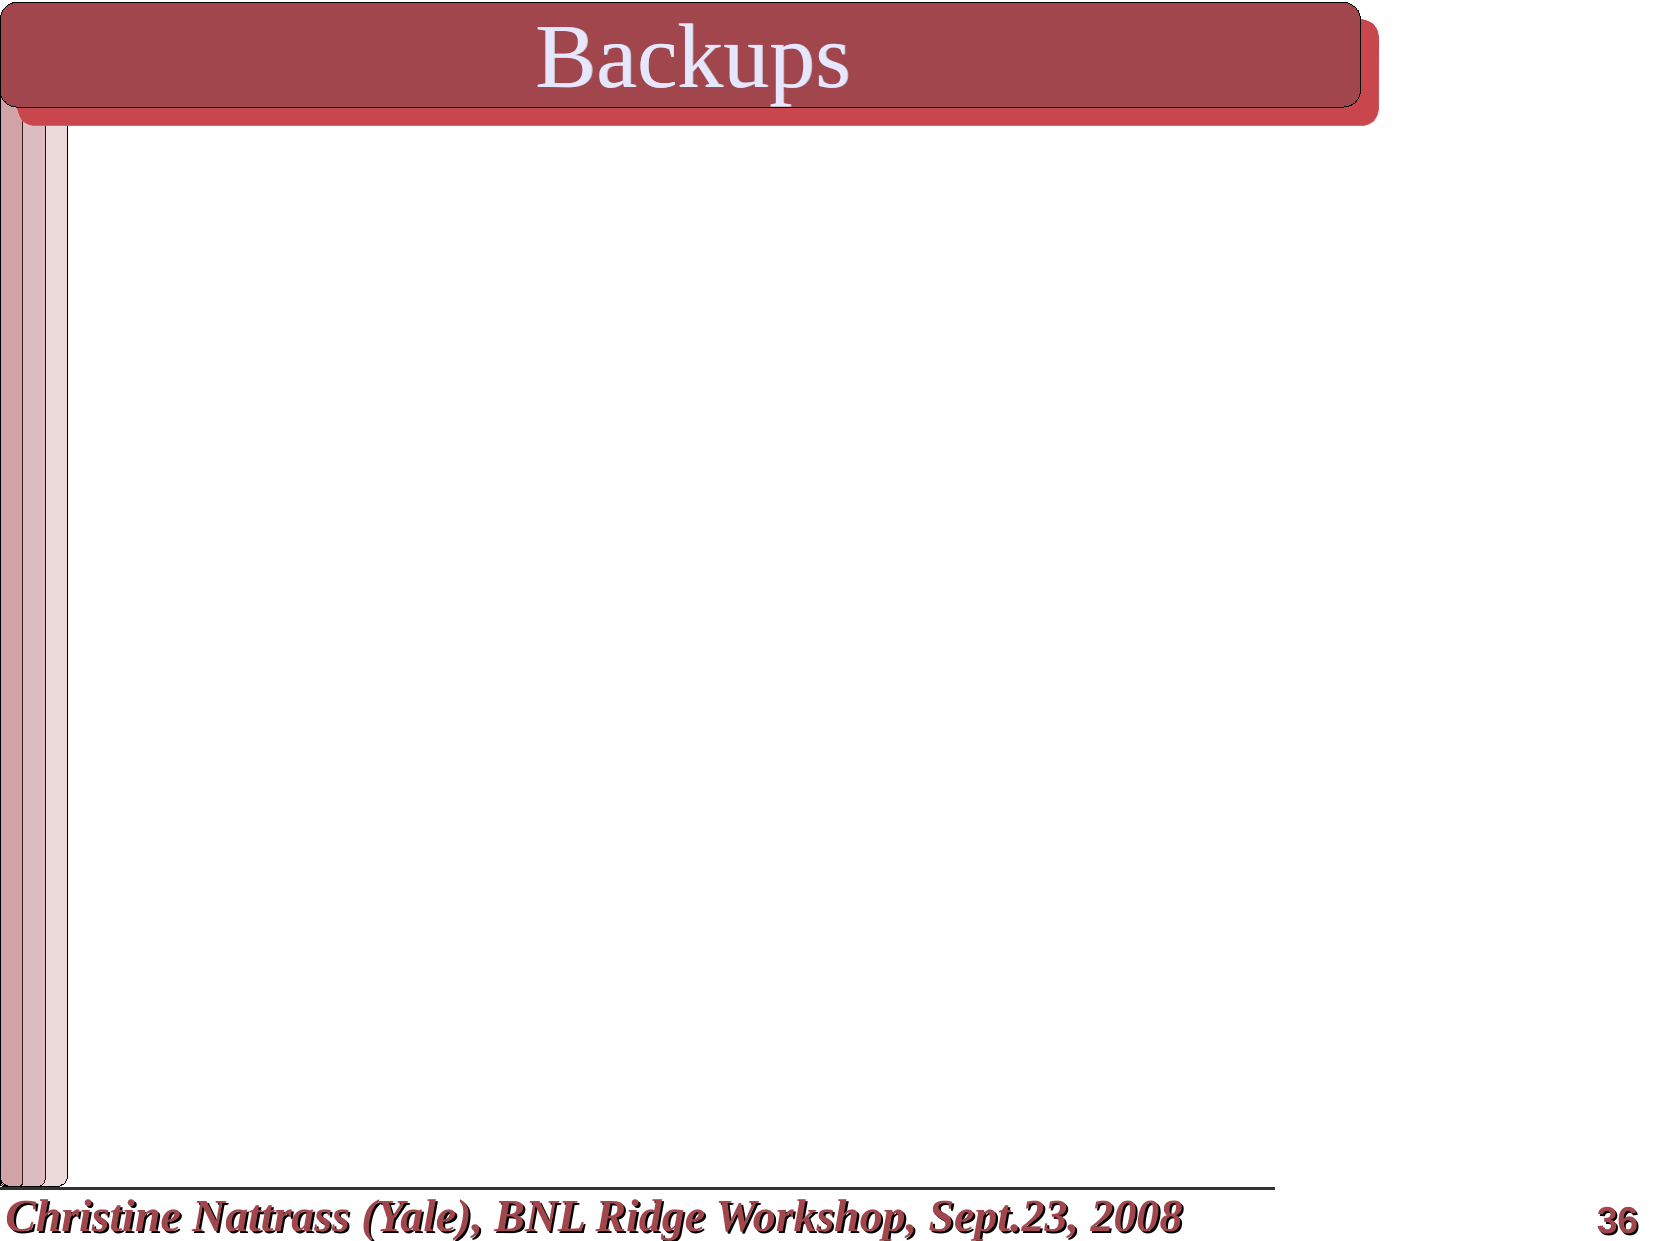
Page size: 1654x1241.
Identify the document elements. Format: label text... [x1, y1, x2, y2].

title Backups [0, 5, 1388, 108]
